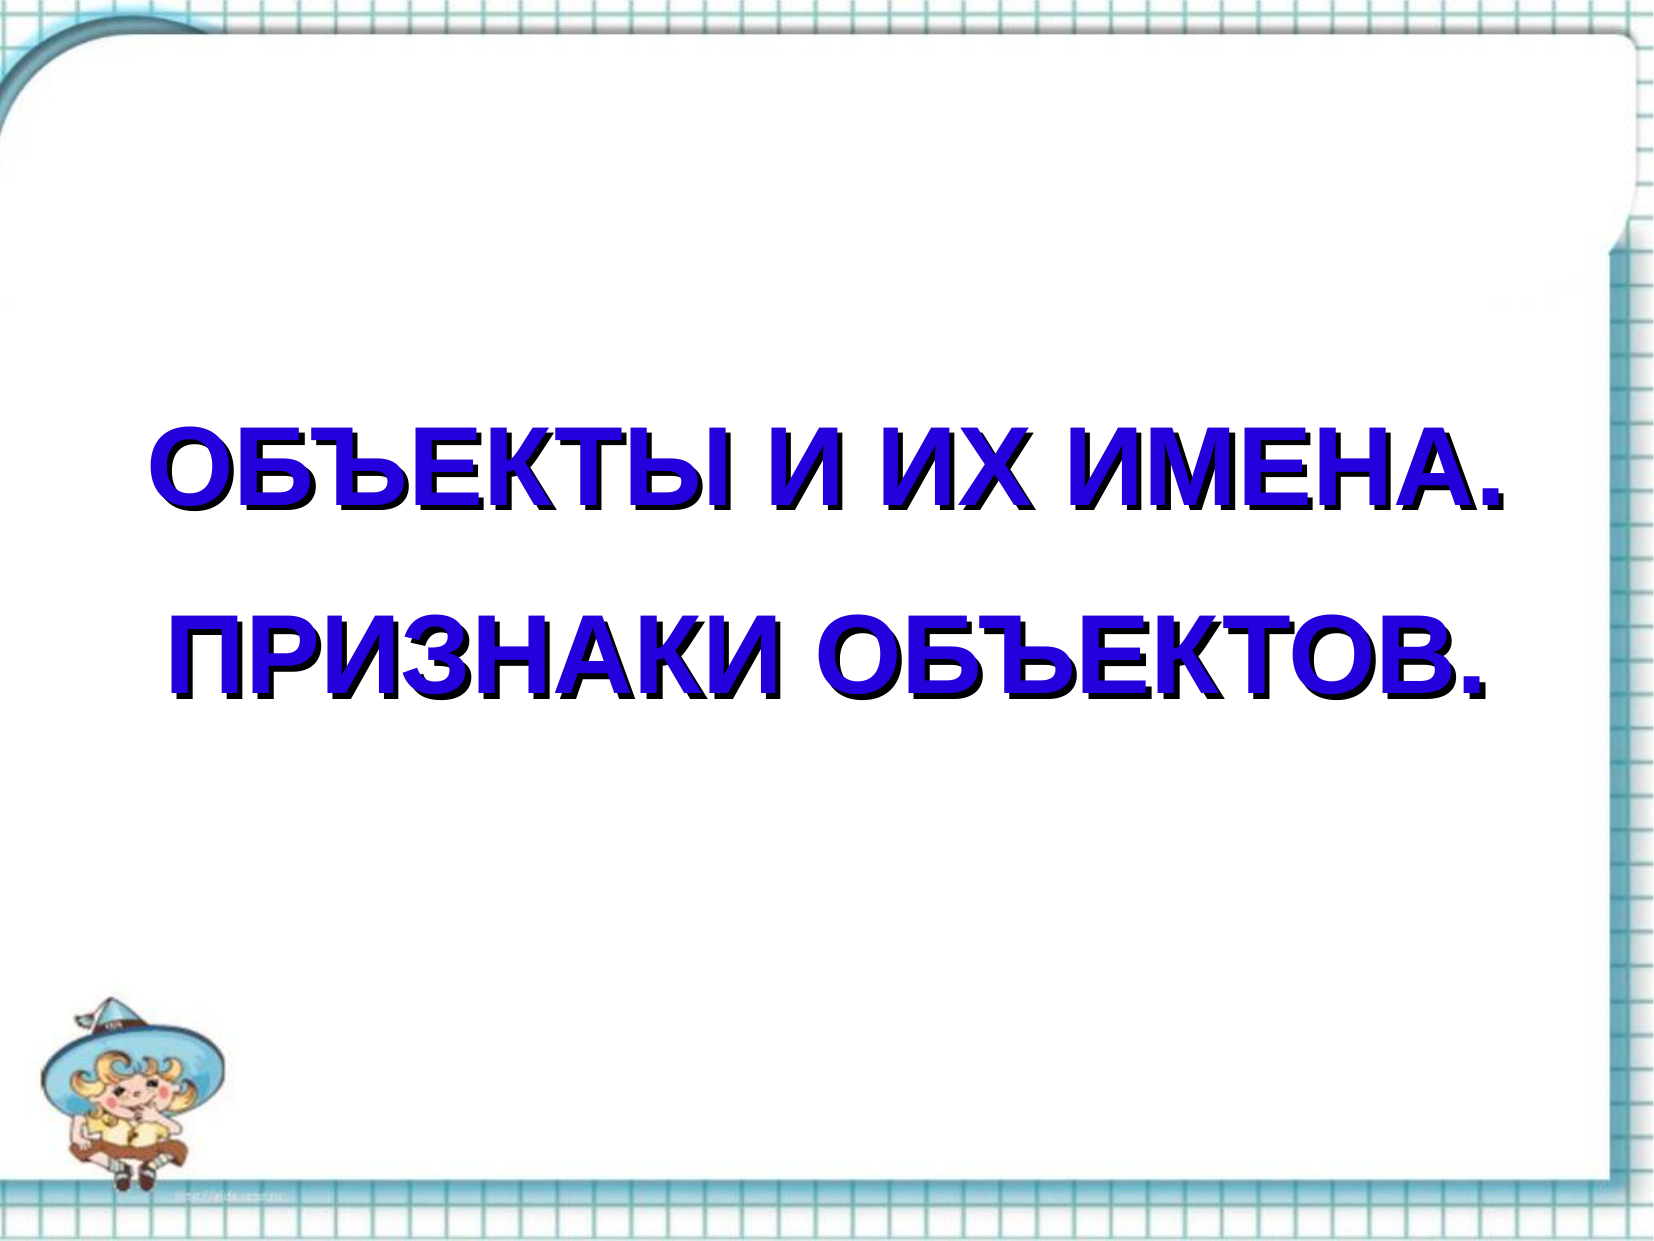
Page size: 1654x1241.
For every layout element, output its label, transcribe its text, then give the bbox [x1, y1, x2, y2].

subtitle ОБЪЕКТЫ И ИХ ИМЕНА. ПРИЗНАКИ ОБЪЕКТОВ. [82, 49, 1571, 1010]
picture [0, 0, 1654, 1241]
